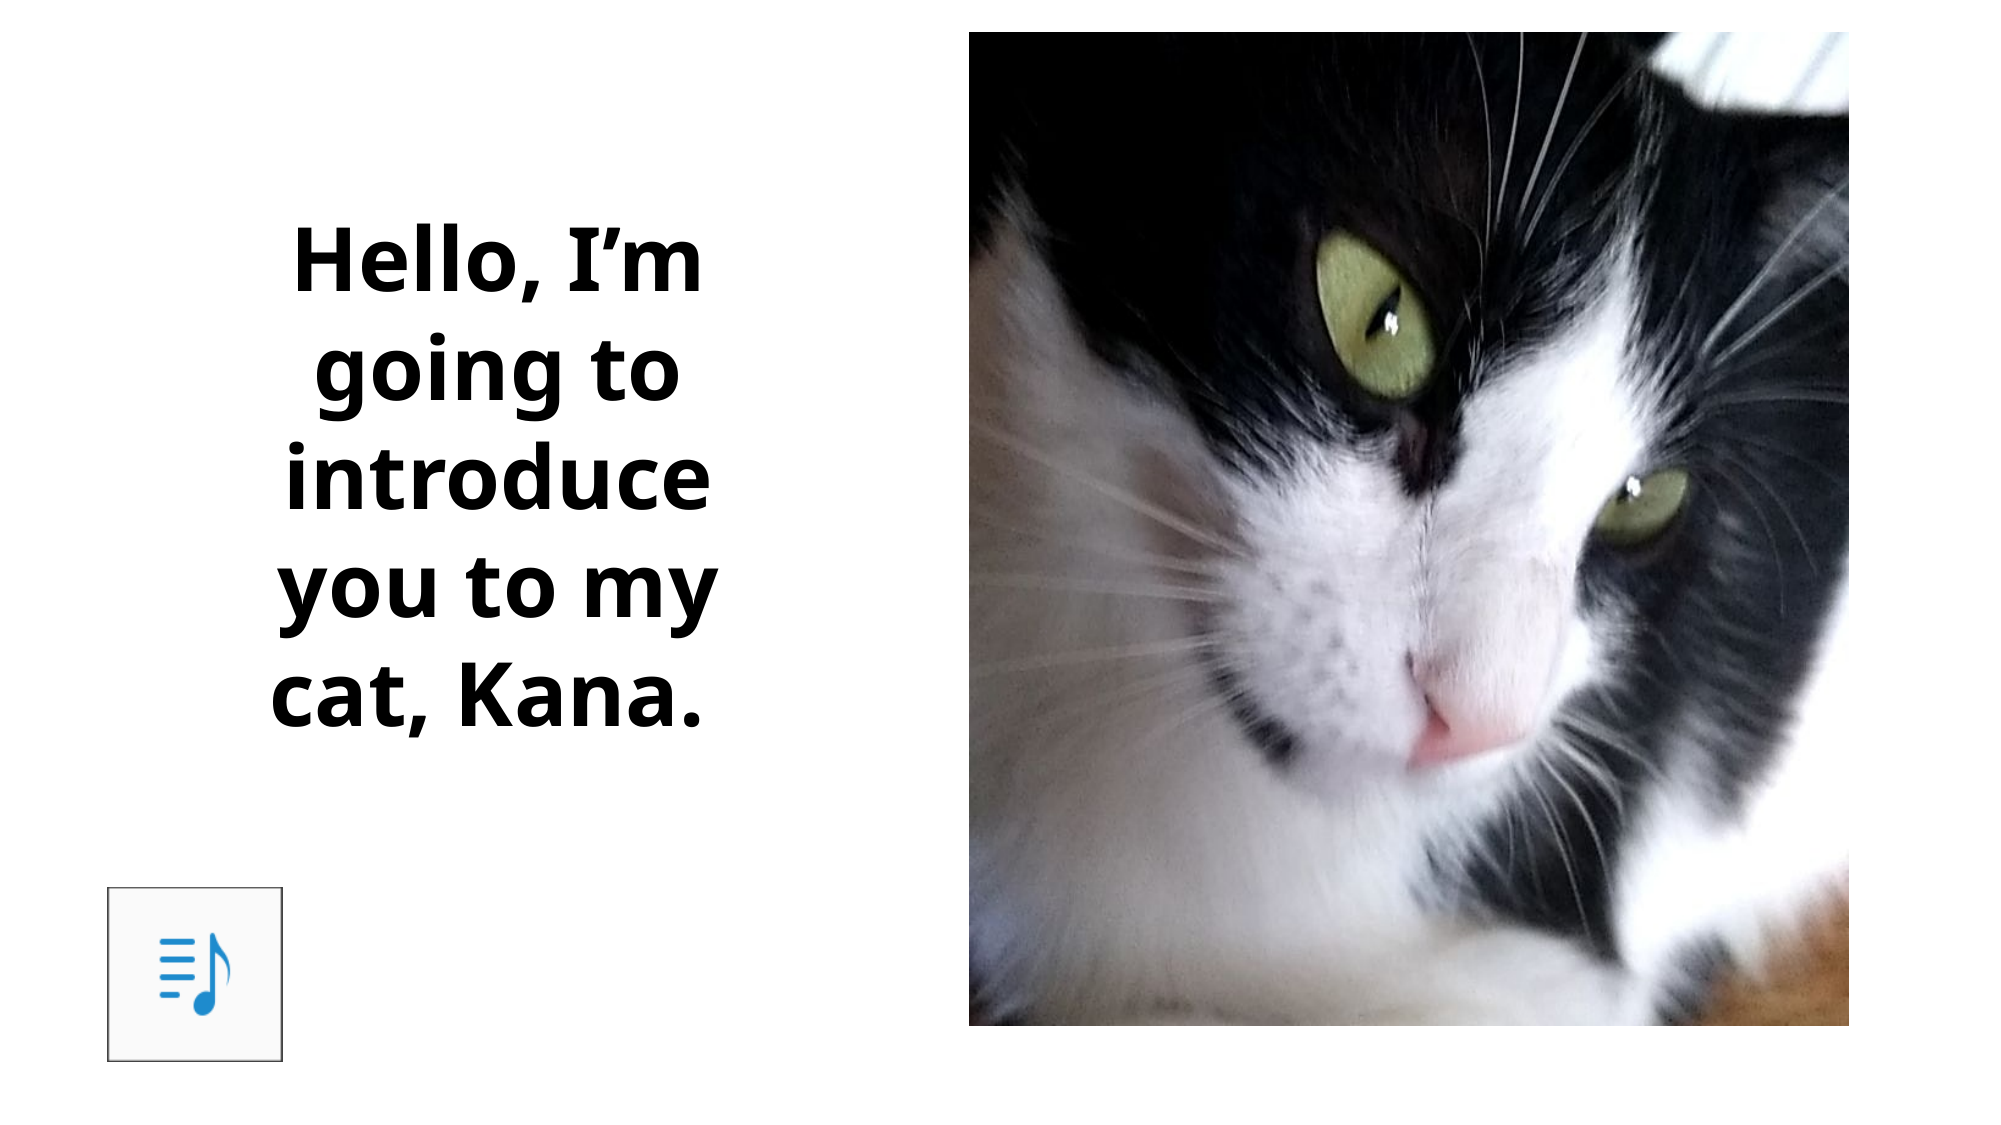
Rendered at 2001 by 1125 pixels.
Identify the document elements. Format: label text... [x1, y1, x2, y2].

text_box Hello, I’m going to introduce you to my cat, Kana. [249, 184, 747, 756]
picture [969, 32, 1849, 1026]
text_box [106, 885, 284, 1063]
